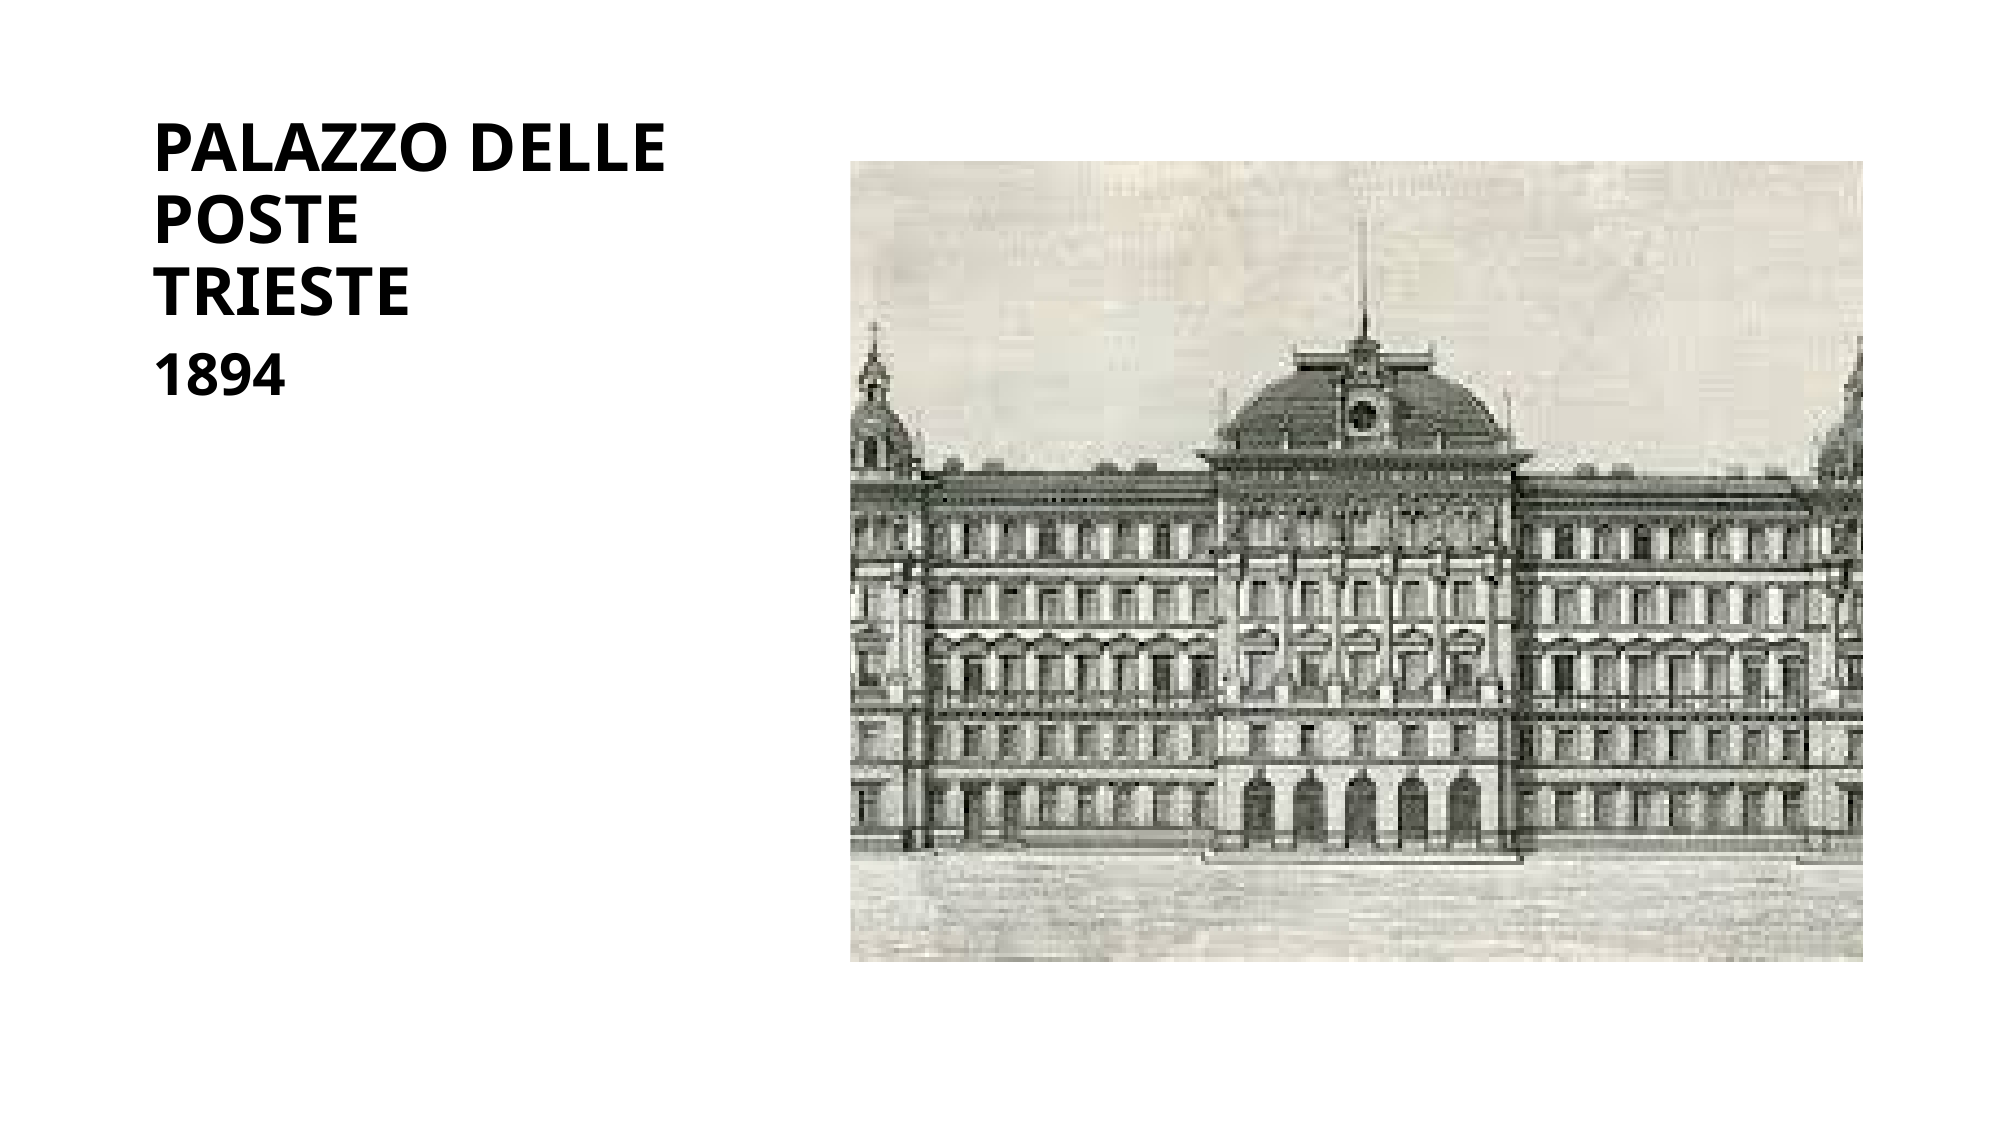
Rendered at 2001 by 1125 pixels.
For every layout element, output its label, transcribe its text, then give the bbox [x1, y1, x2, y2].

title PALAZZO DELLE POSTE TRIESTE [137, 75, 783, 337]
list 1894 [137, 337, 783, 963]
picture [850, 161, 1863, 962]
